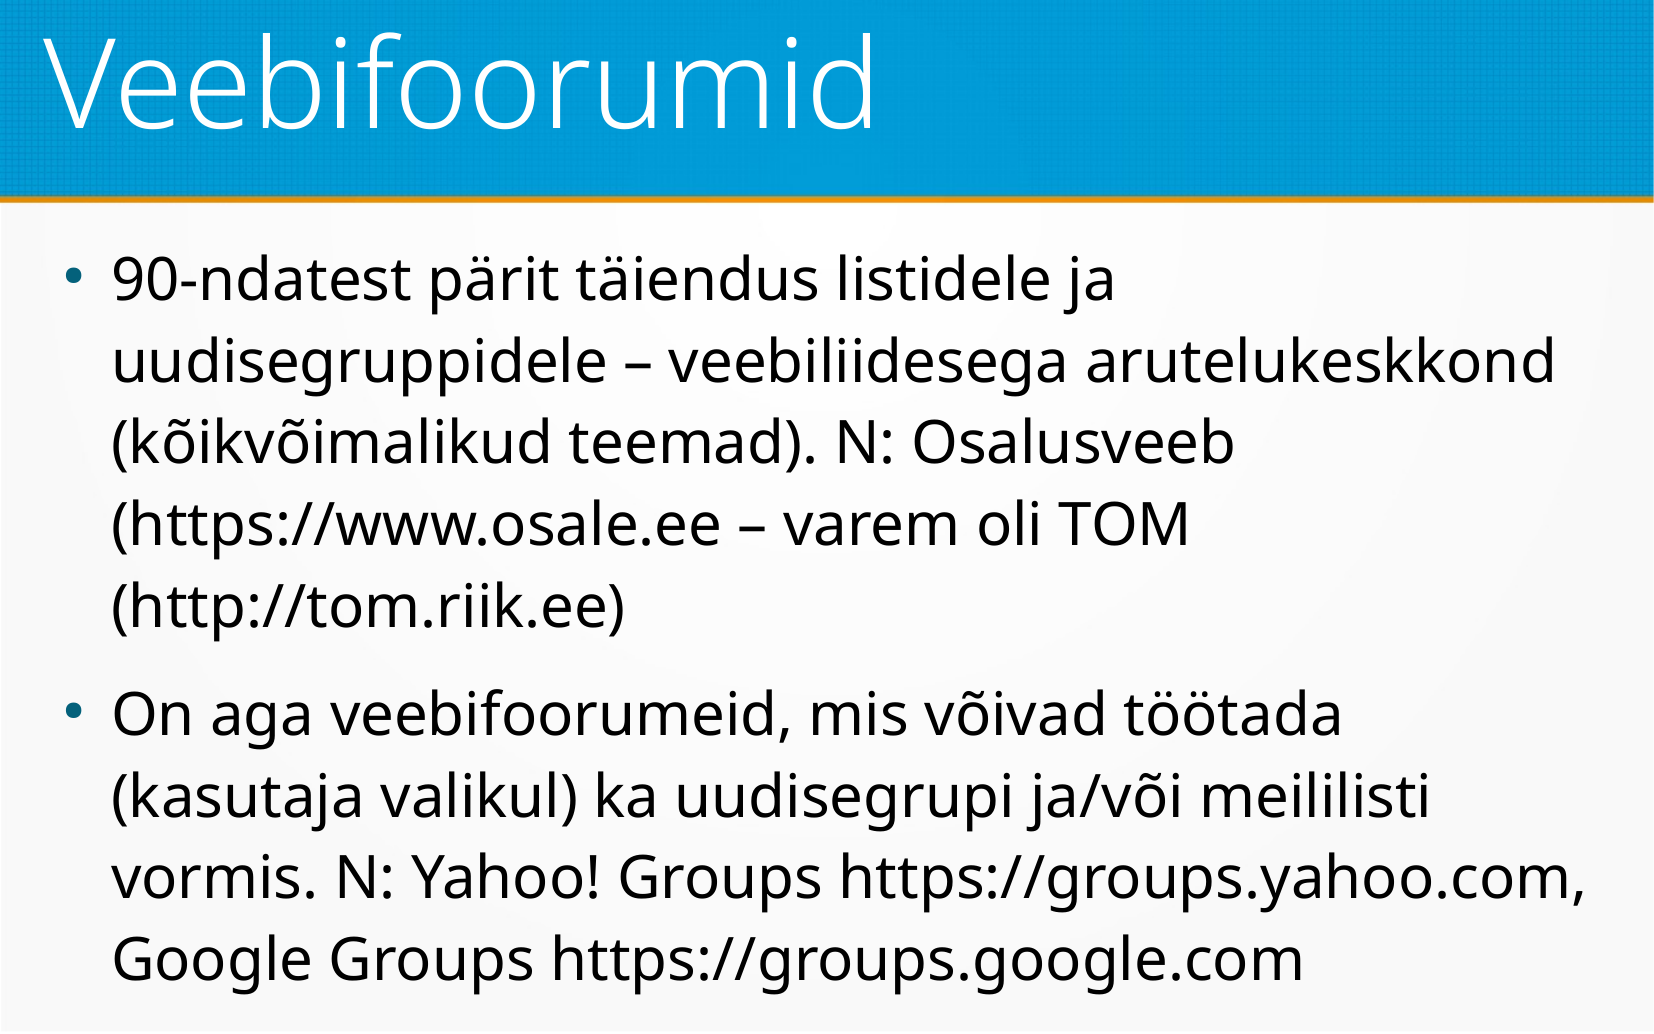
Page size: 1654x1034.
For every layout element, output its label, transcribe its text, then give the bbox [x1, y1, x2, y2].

list 90-ndatest pärit täiendus listidele ja uudisegruppidele – veebiliidesega arutelukeskkond (kõikvõimalikud teemad). N: Osalusveeb (https://www.osale.ee – varem oli TOM (http://tom.riik.ee) On aga veebifoorumeid, mis võivad töötada (kasutaja valikul) ka uudisegrupi ja/või meililisti vormis. N: Yahoo! Groups https://groups.yahoo.com, Google Groups https://groups.google.com [47, 236, 1607, 1002]
picture [0, 195, 1654, 1034]
title Veebifoorumid [43, 0, 1619, 166]
